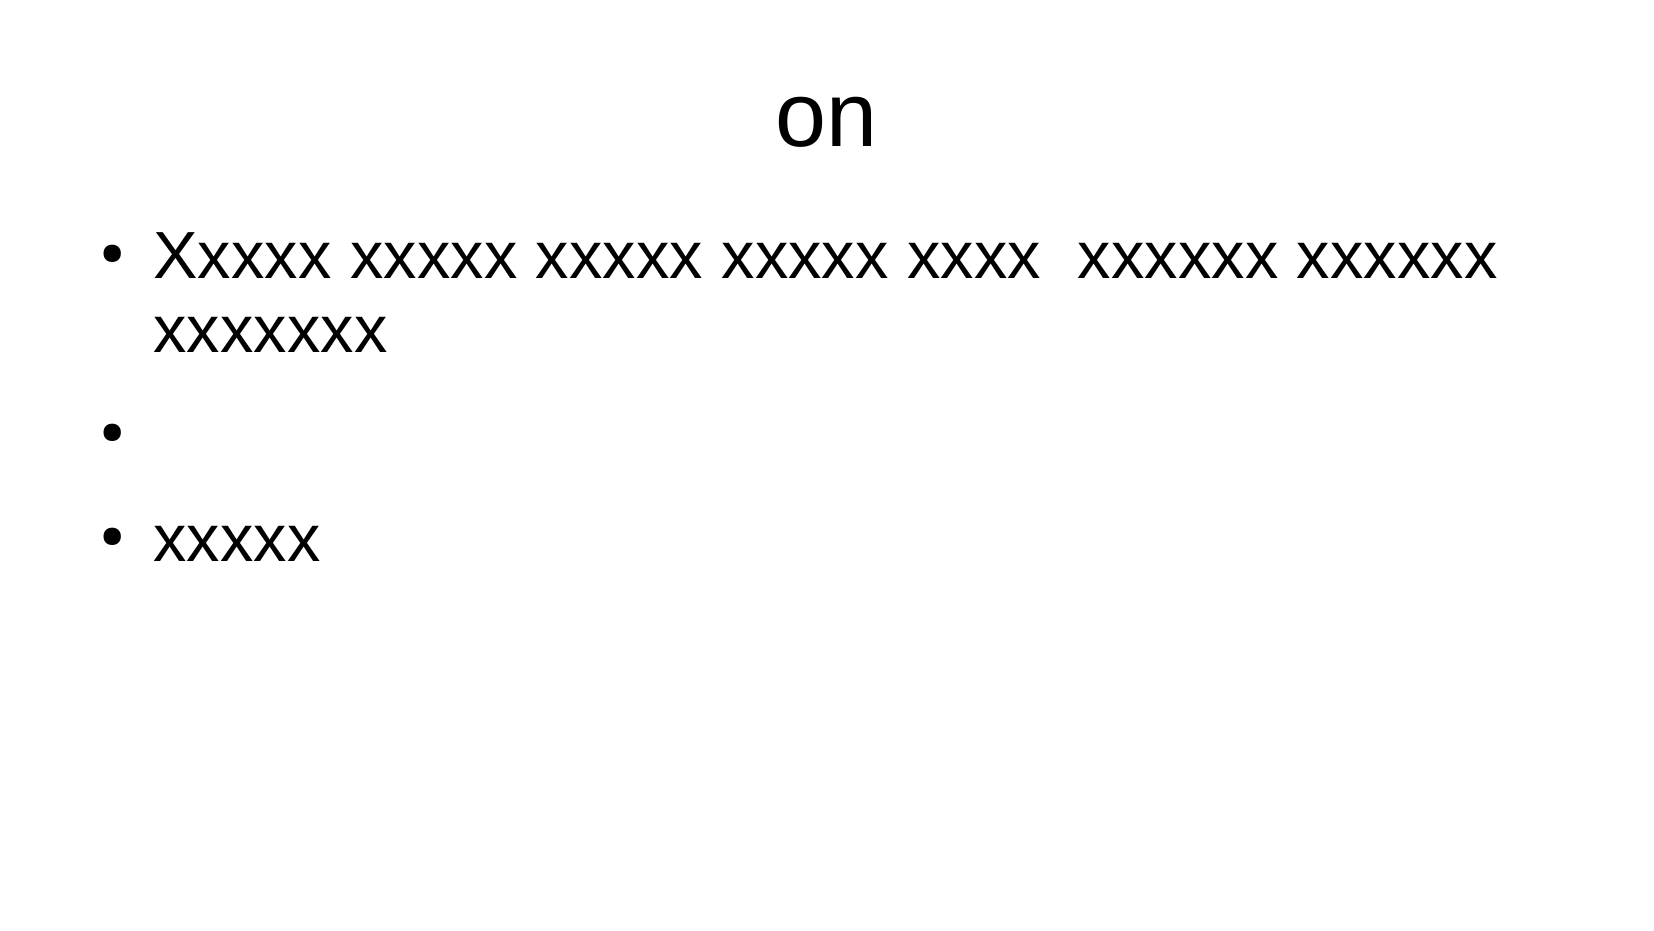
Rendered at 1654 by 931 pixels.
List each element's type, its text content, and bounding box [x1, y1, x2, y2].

title on [82, 37, 1571, 193]
list Xxxxx xxxxx xxxxx xxxxx xxxx xxxxxx xxxxxx xxxxxxx xxxxx [82, 217, 1571, 758]
